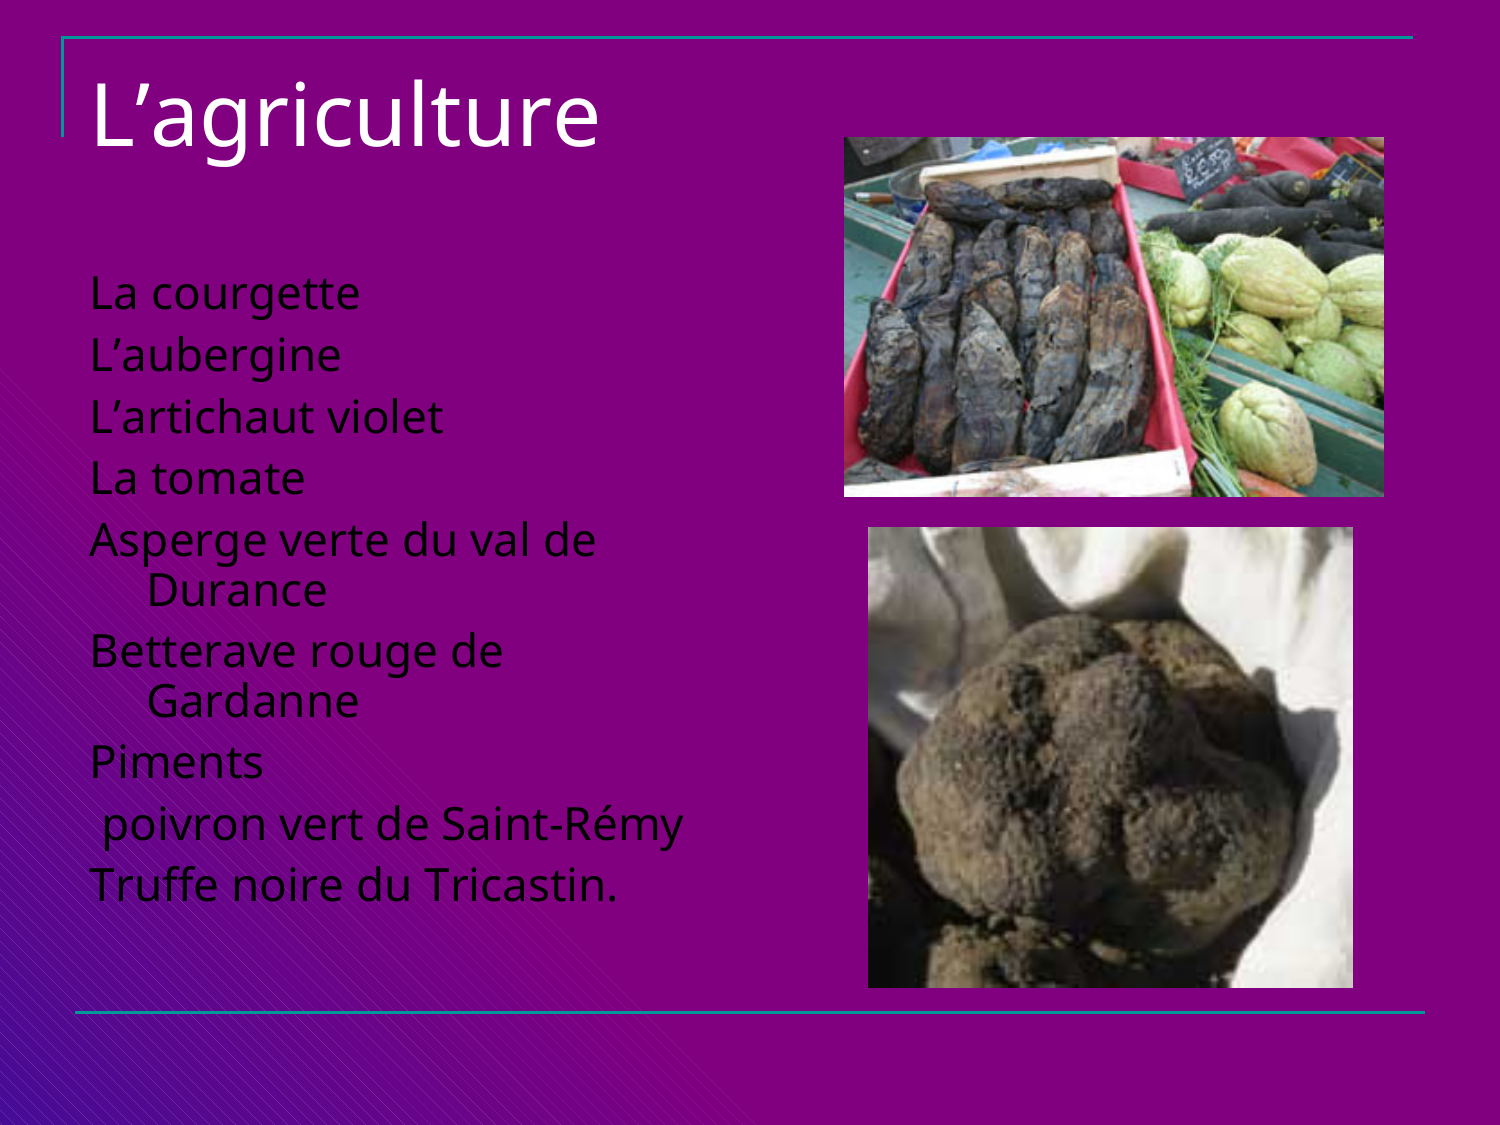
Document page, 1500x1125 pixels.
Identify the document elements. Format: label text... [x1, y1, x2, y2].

picture [844, 137, 1384, 497]
title L’agriculture [75, 45, 1426, 233]
list La courgette L’aubergine L’artichaut violet La tomate Asperge verte du val de Durance Betterave rouge de Gardanne Piments poivron vert de Saint-Rémy Truffe noire du Tricastin. [75, 262, 738, 1006]
picture [868, 527, 1353, 988]
